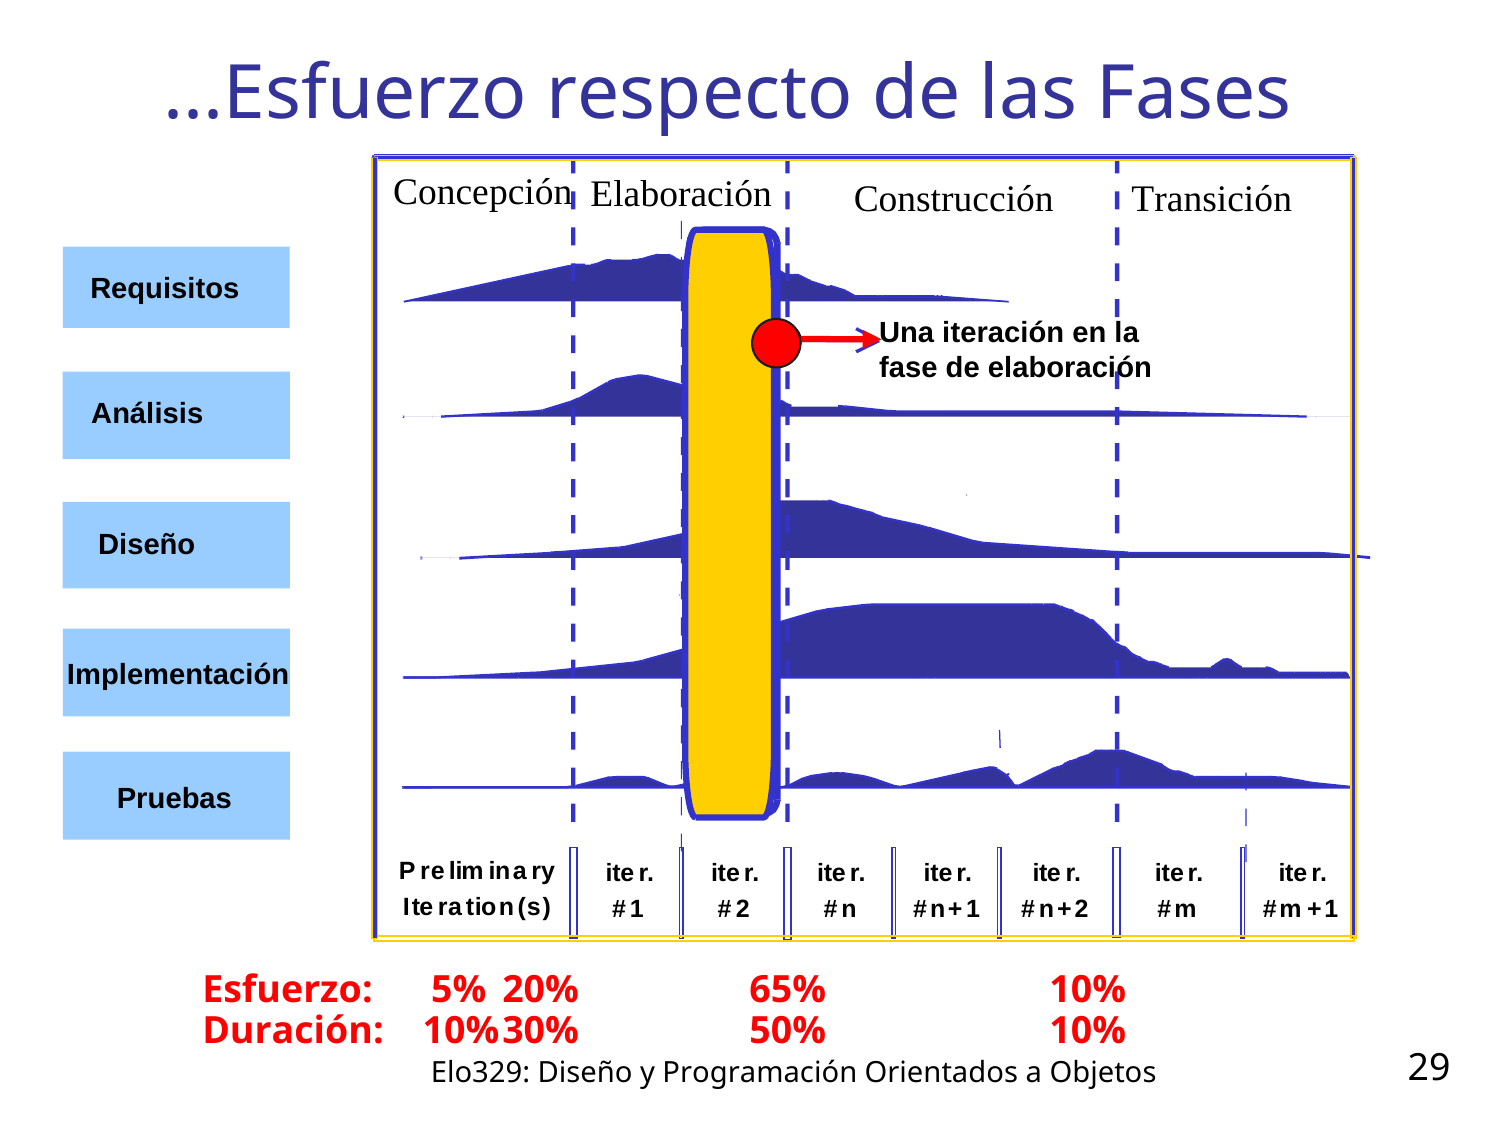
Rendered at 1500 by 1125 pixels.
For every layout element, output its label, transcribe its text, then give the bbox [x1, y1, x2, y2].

text_box r [420, 857, 430, 885]
text_box e [1170, 860, 1185, 888]
text_box P [398, 857, 416, 885]
text_box Requisitos [90, 268, 240, 304]
text_box e [725, 859, 741, 887]
text_box i [1032, 860, 1039, 888]
text_box r [531, 857, 541, 885]
text_box t [411, 904, 419, 921]
text_box [1114, 299, 1120, 313]
text_box t [1161, 860, 1170, 888]
text_box [571, 335, 576, 354]
text_box i [923, 860, 930, 888]
text_box . [1074, 860, 1082, 888]
text_box 2 [1074, 895, 1089, 923]
text_box t [823, 860, 831, 868]
text_box 1 [1324, 895, 1339, 923]
text_box e [430, 857, 446, 885]
text_box a [512, 857, 528, 885]
text_box . [647, 860, 655, 888]
text_box t [1285, 860, 1293, 868]
text_box r [743, 859, 752, 887]
text_box r [1065, 860, 1074, 888]
text_box n [1038, 895, 1055, 923]
text_box t [465, 893, 474, 921]
text_box 2 [735, 895, 751, 923]
text_box t [1285, 870, 1293, 888]
text_box e [1046, 860, 1061, 888]
text_box [785, 229, 790, 246]
text_box )‏ [542, 893, 552, 921]
text_box [571, 731, 576, 750]
text_box n [930, 895, 946, 923]
text_box [1114, 164, 1120, 174]
text_box i [488, 857, 495, 885]
text_box n [498, 893, 515, 921]
text_box # [1157, 895, 1172, 923]
text_box [571, 479, 576, 498]
text_box o [481, 893, 497, 921]
text_box ( [517, 893, 526, 921]
text_box i [711, 859, 717, 887]
text_box y [541, 857, 556, 885]
text_box . [1196, 860, 1204, 888]
text_box t [717, 859, 725, 868]
text_box [571, 587, 576, 606]
text_box Diseño [98, 525, 196, 561]
text_box [62, 628, 290, 717]
text_box 1 [629, 895, 644, 923]
text_box . [858, 860, 866, 888]
text_box # [823, 895, 838, 923]
text_box a [448, 893, 463, 921]
text_box e [938, 860, 953, 888]
text_box t [1039, 860, 1046, 868]
text_box [62, 371, 290, 460]
title ...Esfuerzo respecto de las Fases [163, 15, 1443, 164]
text_box [571, 371, 576, 390]
text_box [571, 695, 576, 714]
text_box + [1307, 895, 1322, 923]
text_box . [965, 860, 973, 888]
text_box 1 [966, 895, 981, 923]
text_box [571, 515, 576, 534]
text_box # [612, 895, 627, 923]
text_box i [1278, 860, 1285, 888]
text_box t [612, 860, 620, 868]
text_box t [411, 893, 419, 902]
text_box + [947, 895, 963, 923]
text_box r [956, 860, 965, 888]
text_box [785, 803, 790, 822]
text_box Elaboración [575, 168, 825, 229]
text_box t [717, 870, 725, 887]
text_box r [437, 893, 448, 921]
text_box n [841, 895, 857, 923]
text_box [62, 501, 290, 589]
text_box s [526, 893, 541, 921]
text_box t [823, 870, 831, 888]
text_box [571, 228, 576, 246]
text_box r [638, 860, 647, 888]
text_box Análisis [91, 393, 204, 429]
text_box e [831, 860, 847, 888]
text_box # [913, 895, 928, 923]
text_box i [817, 860, 823, 888]
text_box m [1279, 895, 1302, 923]
text_box t [1039, 870, 1046, 888]
text_box Una iteración en la fase de elaboración [879, 313, 1153, 384]
text_box e [620, 860, 635, 888]
text_box r [849, 860, 858, 888]
text_box [855, 342, 879, 354]
text_box [571, 443, 576, 462]
text_box . [1319, 860, 1328, 888]
text_box i [455, 857, 461, 885]
text_box e [1293, 860, 1308, 888]
text_box Construcción [838, 173, 1075, 234]
text_box [1114, 803, 1120, 822]
text_box m [1174, 895, 1197, 923]
text_box # [717, 895, 732, 923]
text_box t [930, 870, 938, 888]
text_box [785, 371, 790, 390]
text_box l [448, 857, 455, 885]
text_box n [495, 857, 511, 885]
text_box )‏ [542, 898, 546, 919]
text_box t [930, 860, 938, 868]
text_box [62, 751, 290, 840]
text_box I [402, 893, 411, 921]
text_box [372, 164, 378, 939]
text_box Pruebas [116, 779, 233, 815]
text_box Implementación [66, 655, 290, 691]
text_box r [1311, 860, 1319, 888]
text_box [1114, 263, 1120, 282]
text_box e [419, 893, 434, 921]
text_box i [474, 893, 481, 921]
text_box Concepción [378, 167, 614, 228]
text_box . [752, 859, 760, 887]
text_box m [461, 857, 484, 885]
text_box t [612, 870, 620, 888]
text_box i [605, 860, 612, 888]
text_box [1114, 227, 1120, 246]
text_box [62, 246, 290, 328]
text_box r [1187, 860, 1196, 888]
text_box Transición [1116, 173, 1353, 234]
text_box Esfuerzo: 5% 20% 65% 10% Duración: 10% 30% 50% 10% [187, 980, 1397, 1056]
text_box + [1057, 895, 1072, 923]
text_box [571, 803, 576, 822]
text_box i [1154, 860, 1161, 888]
text_box # [1021, 895, 1036, 923]
text_box # [1262, 895, 1278, 923]
text_box [571, 623, 576, 642]
text_box [855, 327, 862, 334]
text_box [401, 164, 1372, 939]
